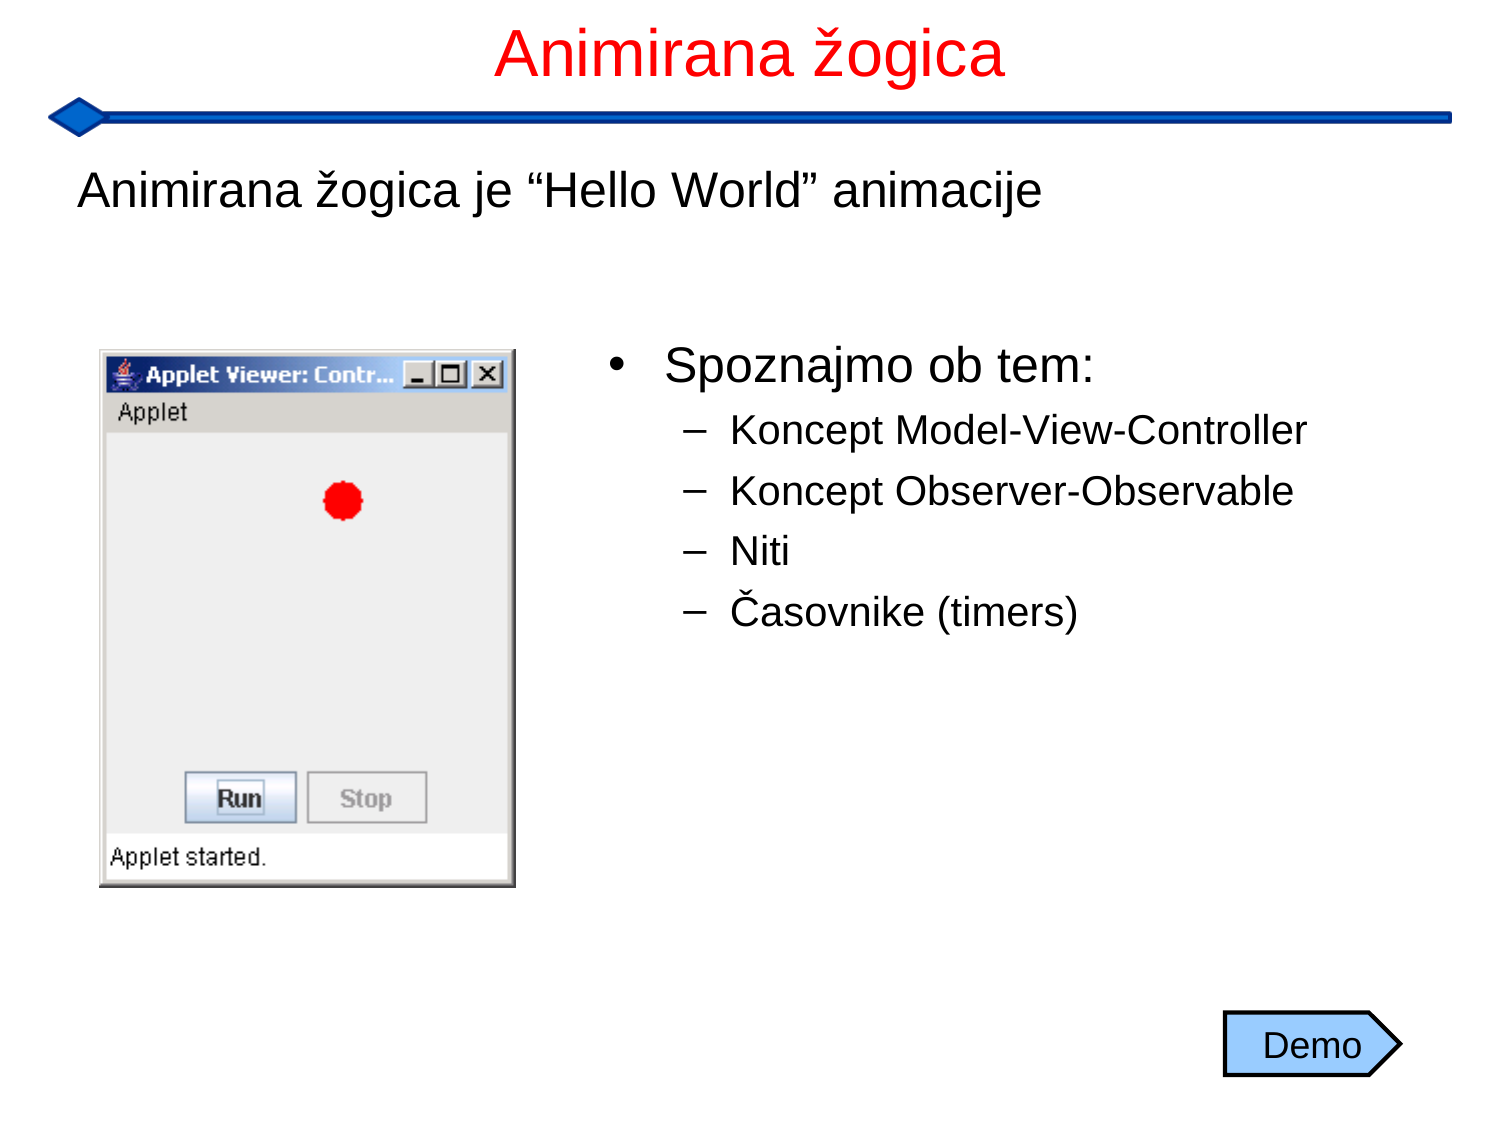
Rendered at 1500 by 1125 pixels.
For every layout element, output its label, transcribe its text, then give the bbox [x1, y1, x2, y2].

picture [99, 349, 516, 888]
title Animirana žogica [12, 0, 1488, 100]
picture [48, 100, 1452, 137]
text_box Spoznajmo ob tem: Koncept Model-View-Controller Koncept Observer-Observable Niti Časovnike (timers) [593, 324, 1500, 1007]
text_box Animirana žogica je “Hello World” animacije [62, 149, 1500, 288]
text_box Demo [1224, 1012, 1401, 1076]
